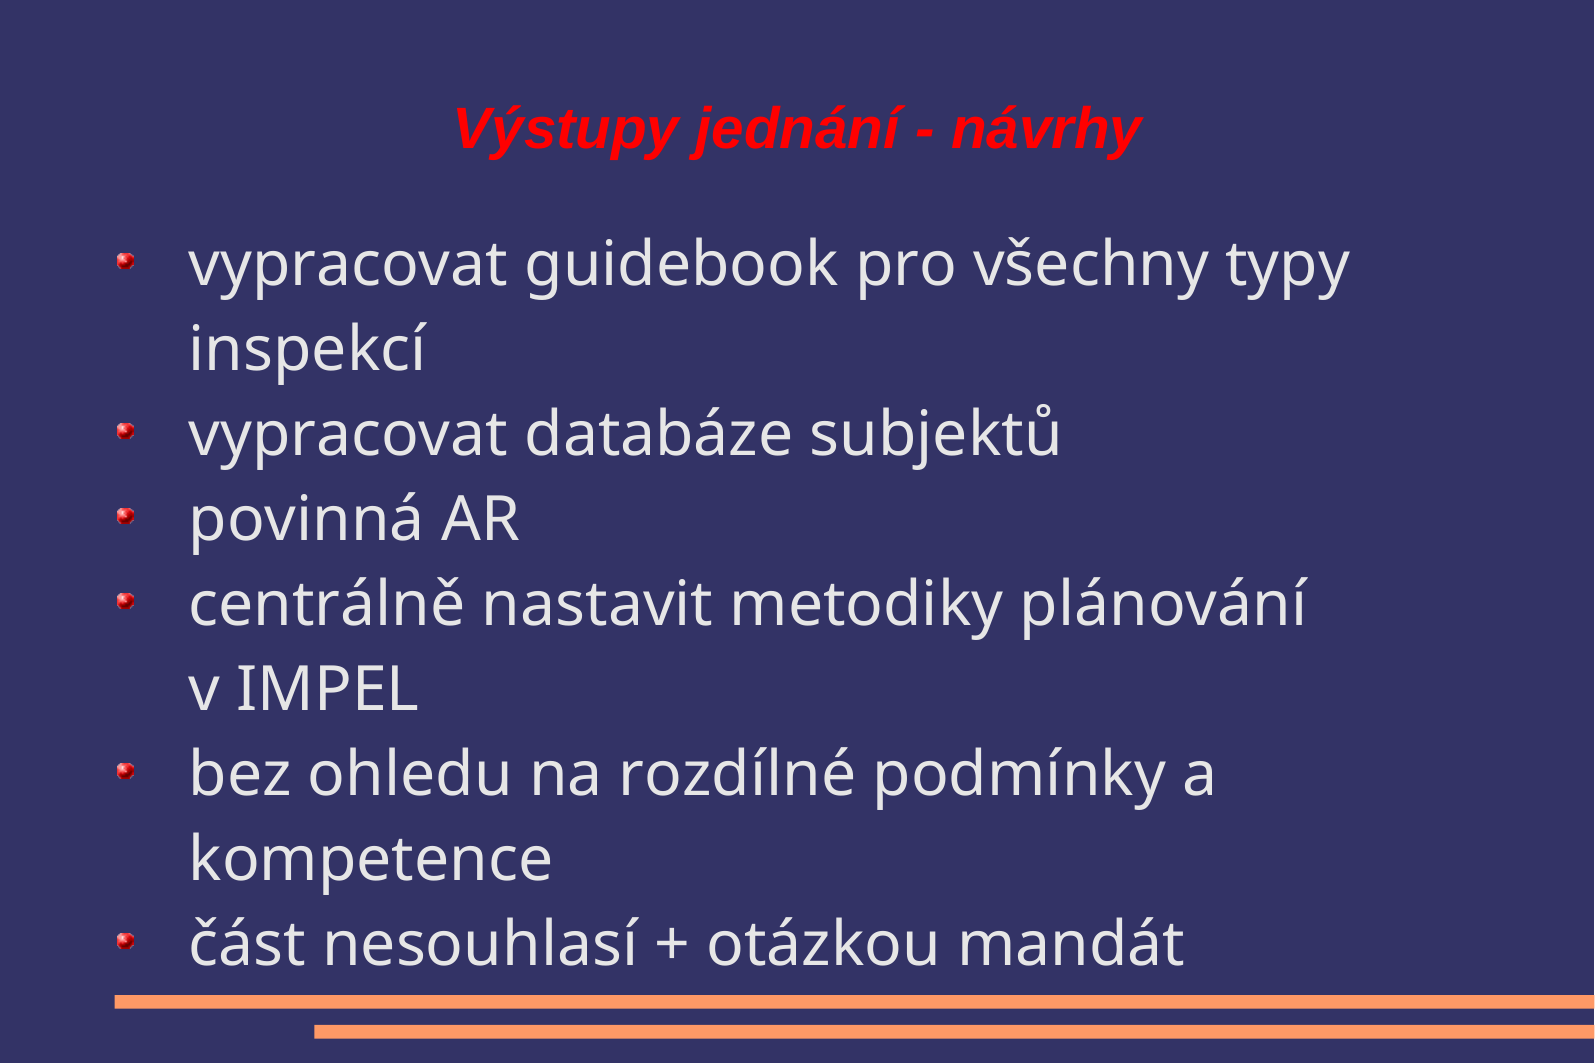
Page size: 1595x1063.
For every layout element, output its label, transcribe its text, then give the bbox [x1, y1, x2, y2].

title Výstupy jednání - návrhy [117, 39, 1479, 218]
list vypracovat guidebook pro všechny typy inspekcí vypracovat databáze subjektů povinná AR centrálně nastavit metodiky plánování v IMPEL bez ohledu na rozdílné podmínky a kompetence část nesouhlasí + otázkou mandát [105, 218, 1447, 975]
